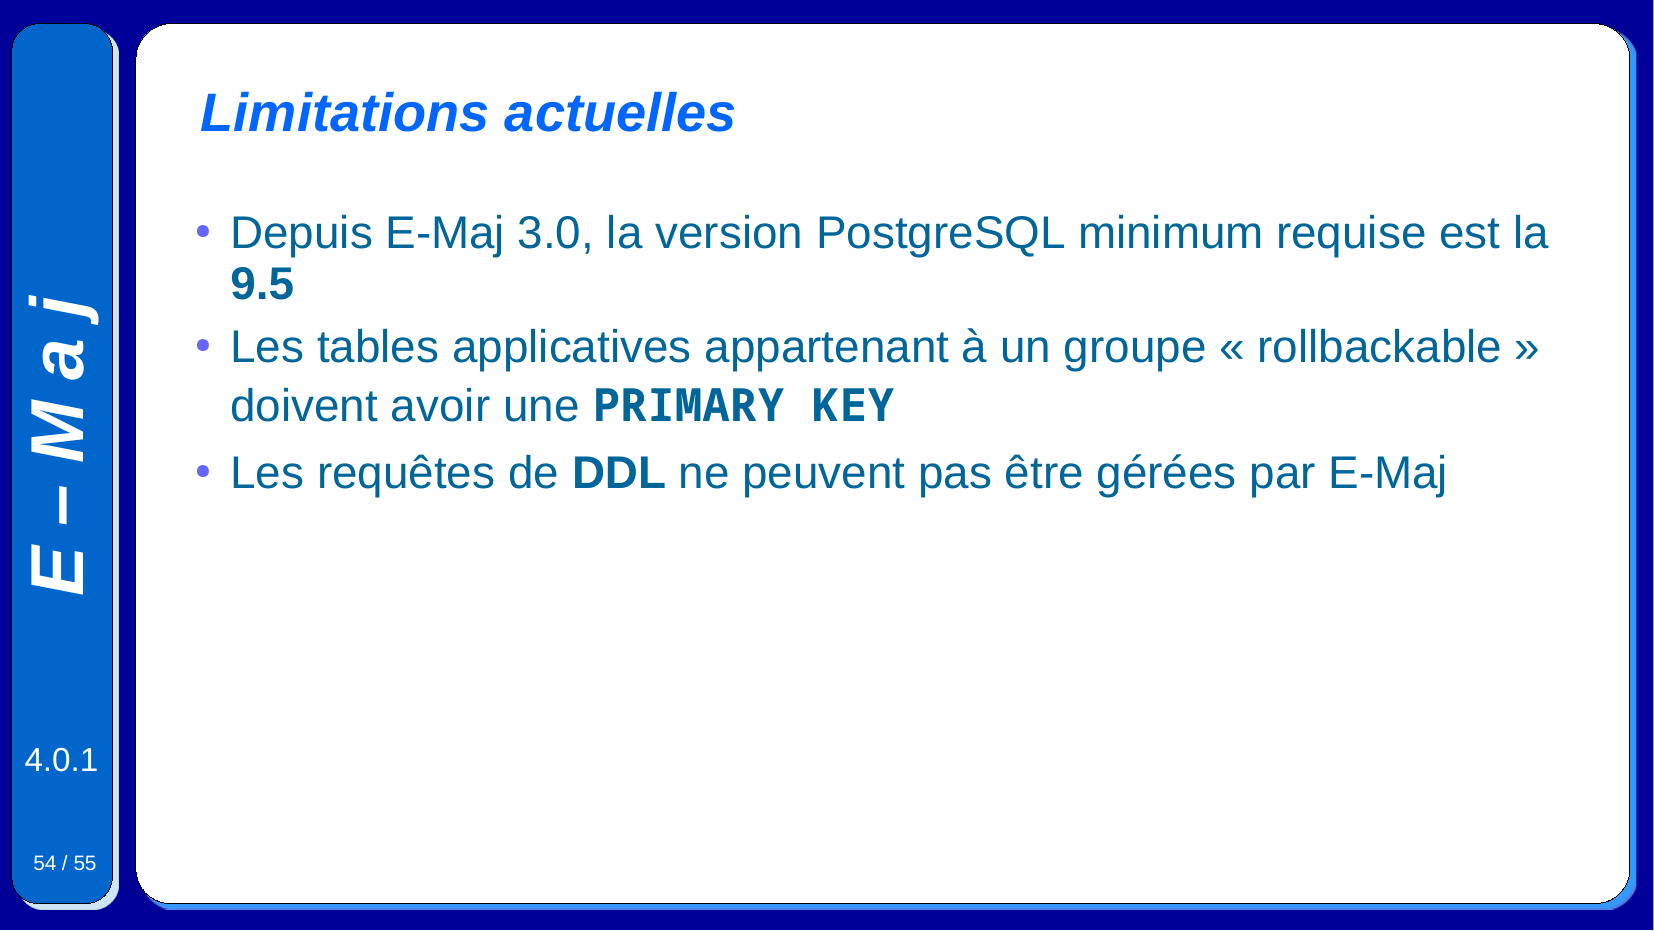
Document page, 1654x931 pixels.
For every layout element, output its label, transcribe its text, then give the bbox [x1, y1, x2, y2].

list Depuis E-Maj 3.0, la version PostgreSQL minimum requise est la 9.5 Les tables applicatives appartenant à un groupe « rollbackable » doivent avoir une PRIMARY KEY Les requêtes de DDL ne peuvent pas être gérées par E-Maj [177, 206, 1587, 827]
title Limitations actuelles [200, 34, 1575, 191]
